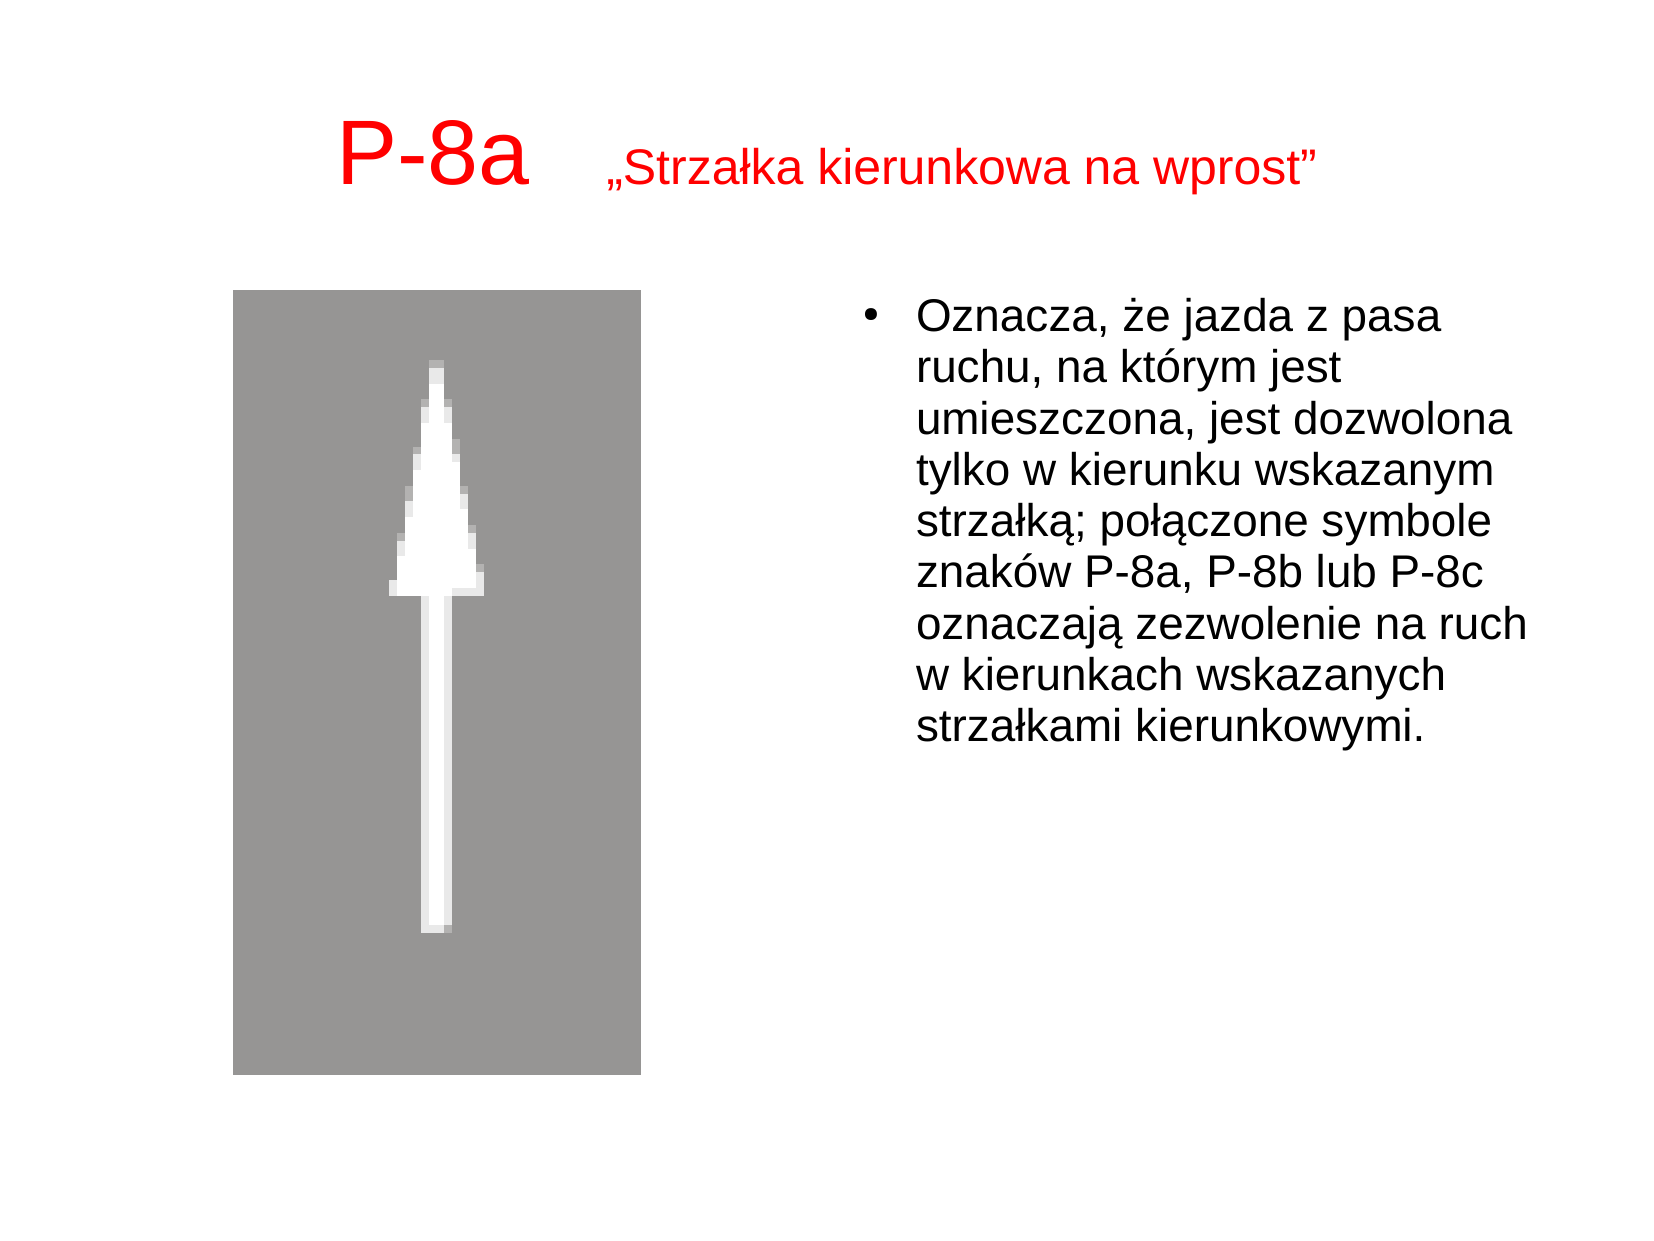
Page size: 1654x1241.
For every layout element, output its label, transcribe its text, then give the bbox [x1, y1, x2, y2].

picture [233, 290, 641, 1075]
title P-8a „Strzałka kierunkowa na wprost” [82, 56, 1571, 250]
list Oznacza, że jazda z pasa ruchu, na którym jest umieszczona, jest dozwolona tylko w kierunku wskazanym strzałką; połączone symbole znaków P-8a, P-8b lub P-8c oznaczają zezwolenie na ruch w kierunkach wskazanych strzałkami kierunkowymi. [845, 290, 1572, 1094]
